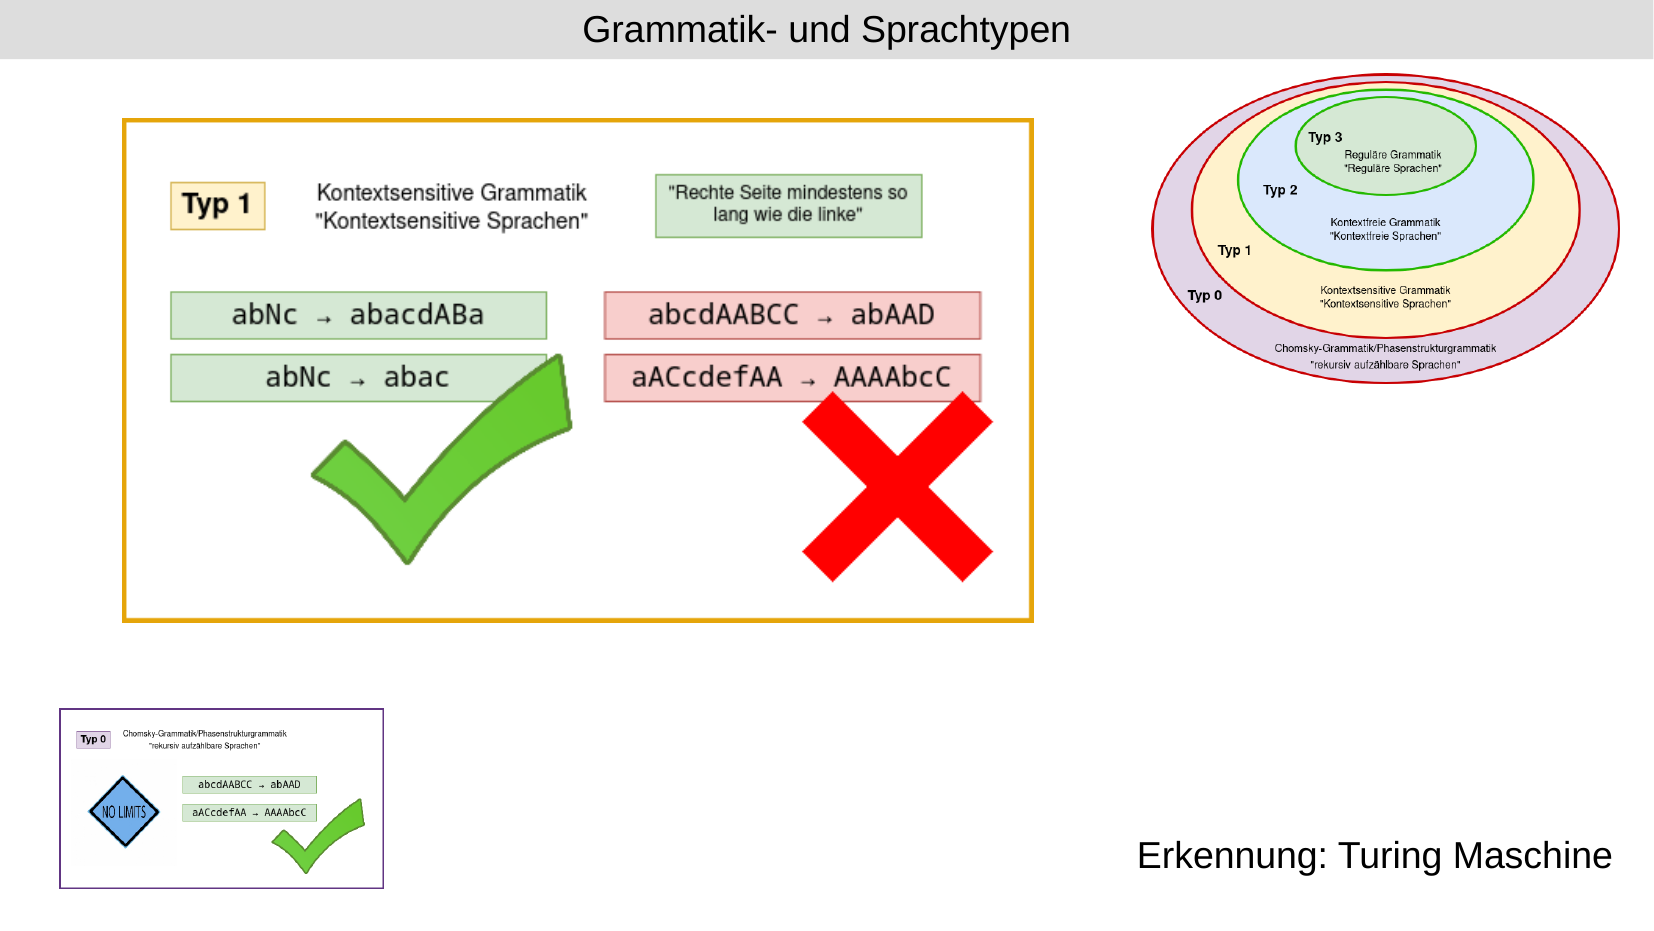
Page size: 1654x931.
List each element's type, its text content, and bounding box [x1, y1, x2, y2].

picture [59, 708, 384, 889]
picture [122, 118, 1034, 623]
text_box Erkennung: Turing Maschine [1122, 826, 1654, 886]
title Grammatik- und Sprachtypen [0, 0, 1654, 60]
picture [1151, 73, 1620, 384]
